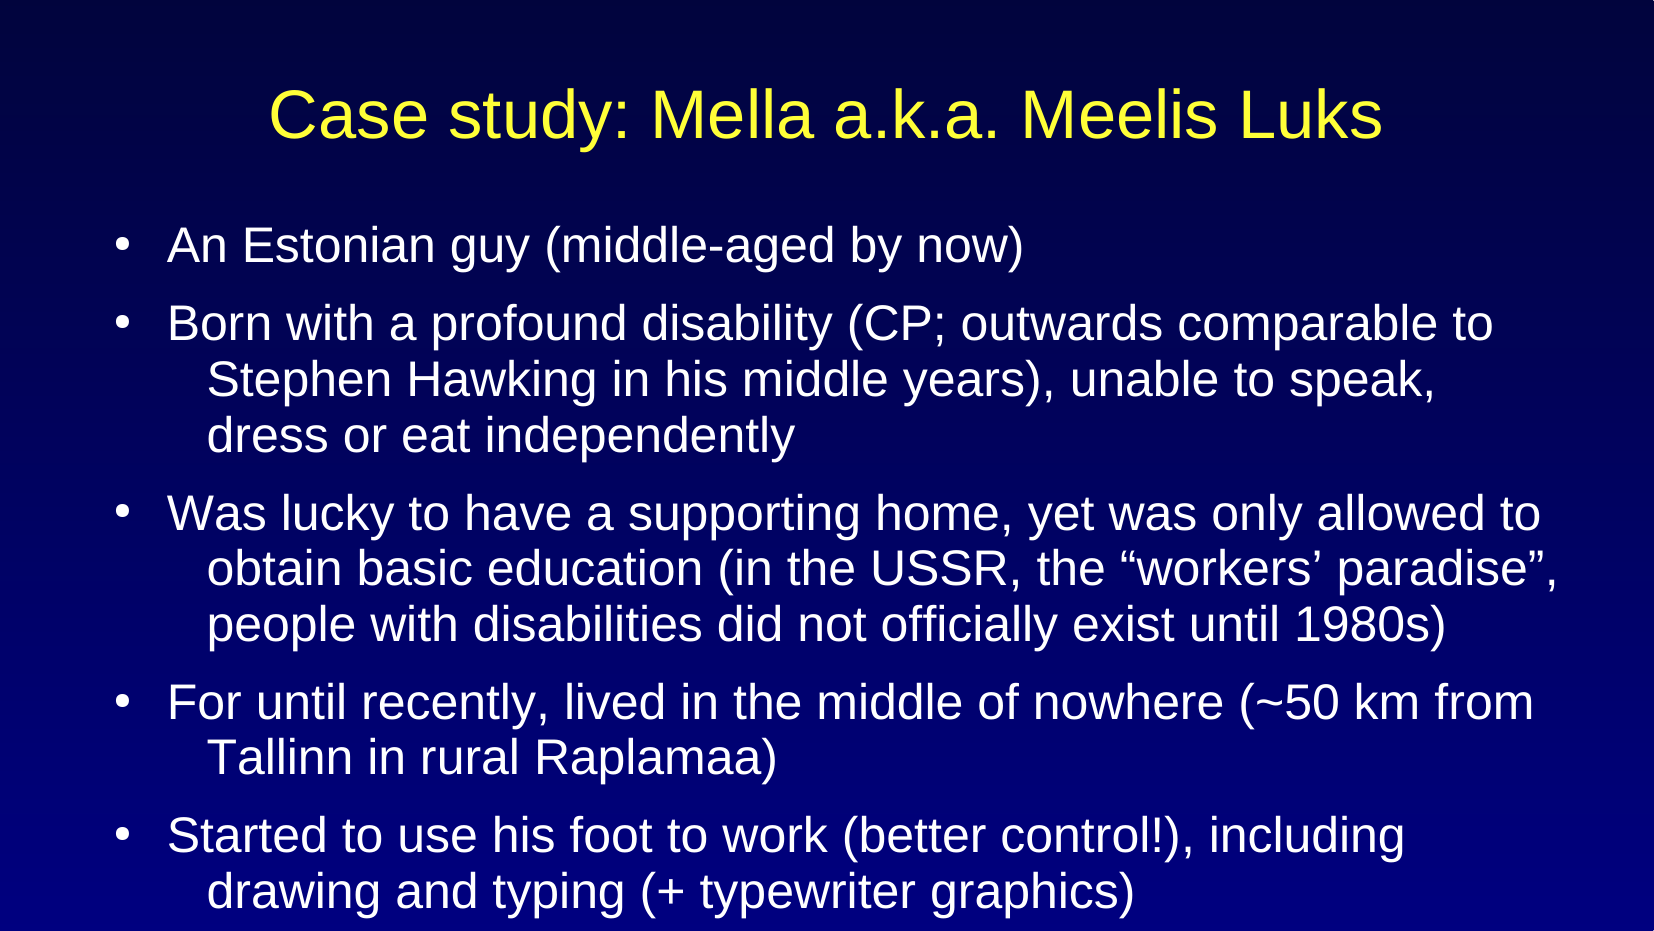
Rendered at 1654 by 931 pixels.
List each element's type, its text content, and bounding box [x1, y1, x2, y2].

title Case study: Mella a.k.a. Meelis Luks [82, 37, 1571, 193]
list An Estonian guy (middle-aged by now) Born with a profound disability (CP; outwards comparable to Stephen Hawking in his middle years), unable to speak, dress or eat independently Was lucky to have a supporting home, yet was only allowed to obtain basic education (in the USSR, the “workers’ paradise”, people with disabilities did not officially exist until 1980s) For until recently, lived in the middle of nowhere (~50 km from Tallinn in rural Raplamaa) Started to use his foot to work (better control!), including drawing and typing (+ typewriter graphics) [82, 217, 1571, 920]
